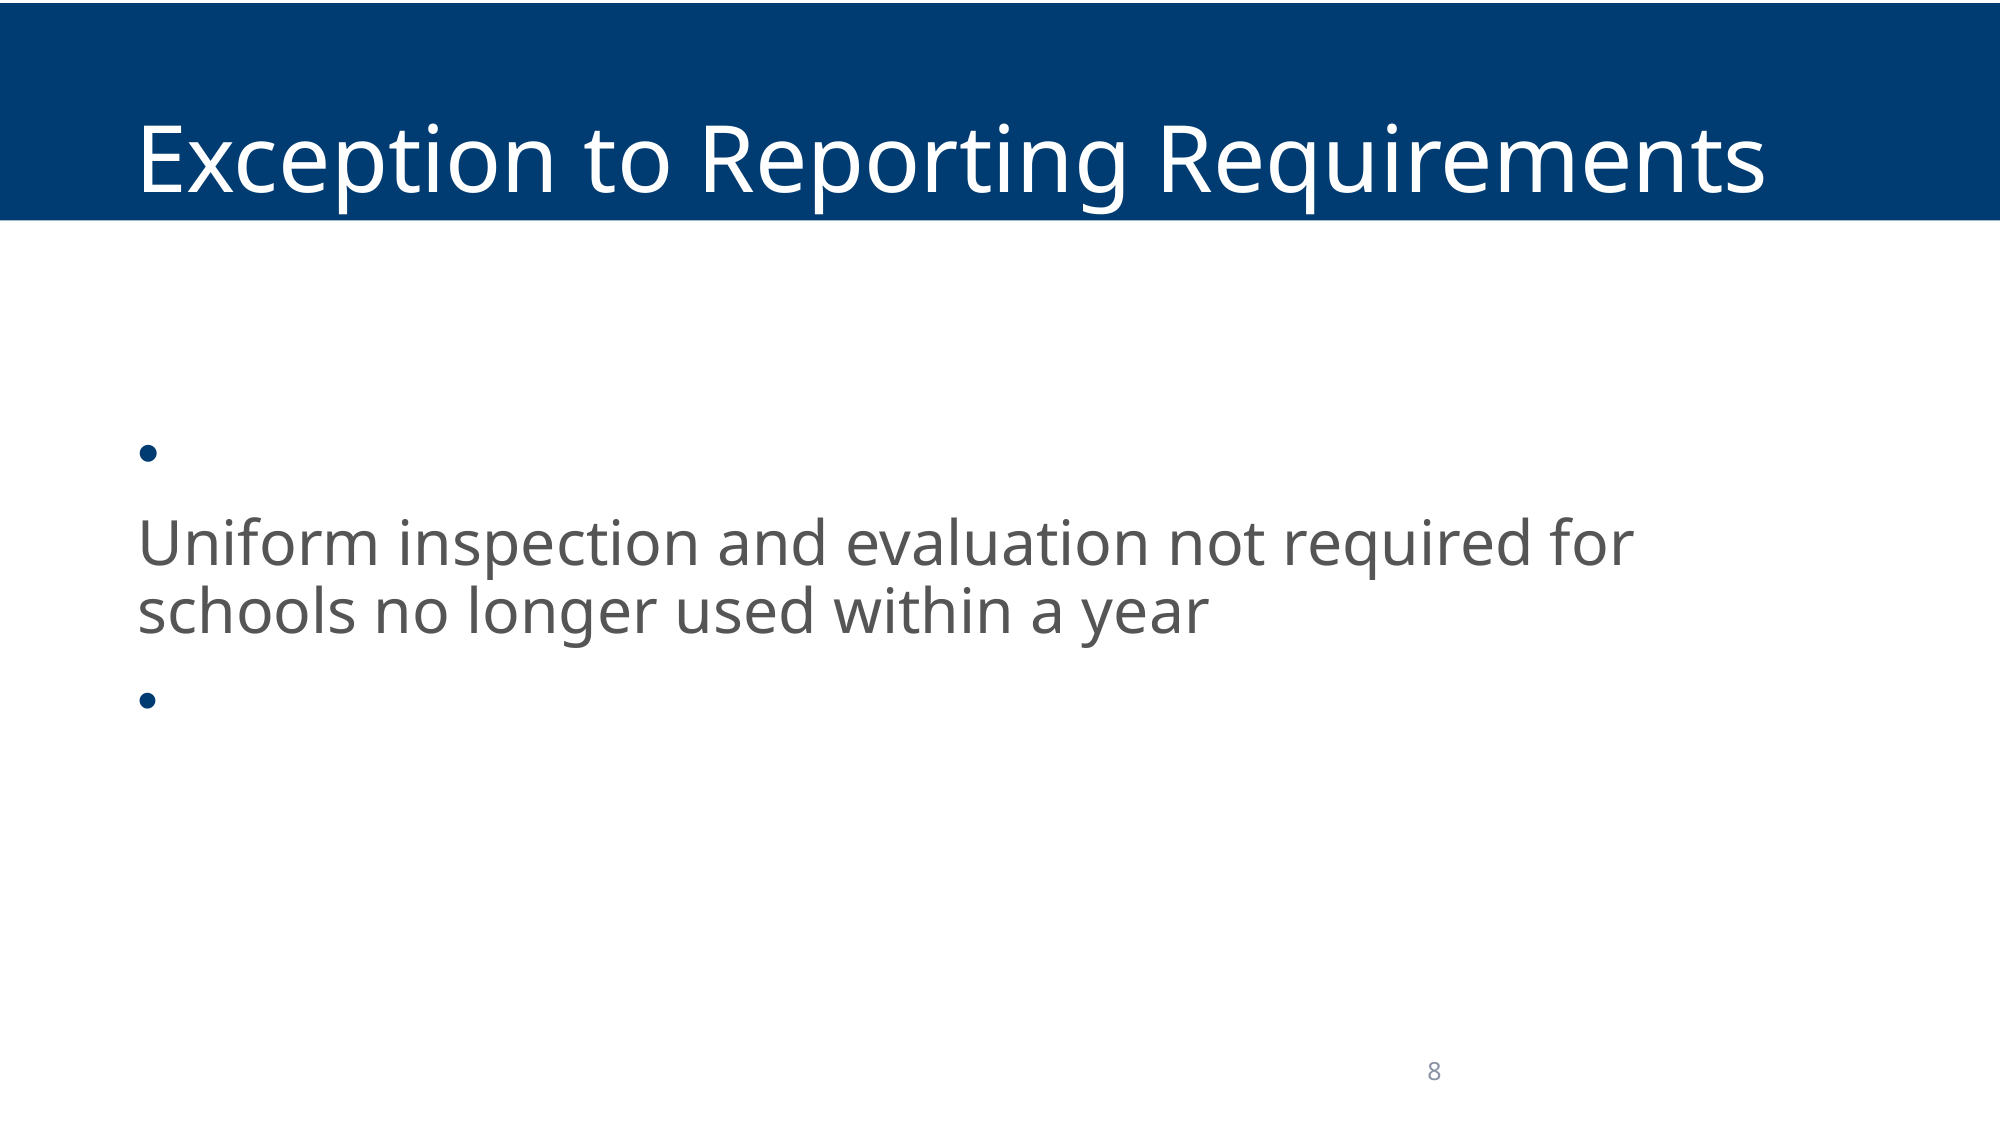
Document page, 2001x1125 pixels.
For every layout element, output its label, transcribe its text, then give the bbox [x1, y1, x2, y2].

slide_number 9 [1412, 1042, 1863, 1103]
title Exception to Reporting Requirements [0, 3, 2000, 221]
list Uniform inspection and evaluation not required for schools no longer used within a year [137, 416, 1863, 798]
